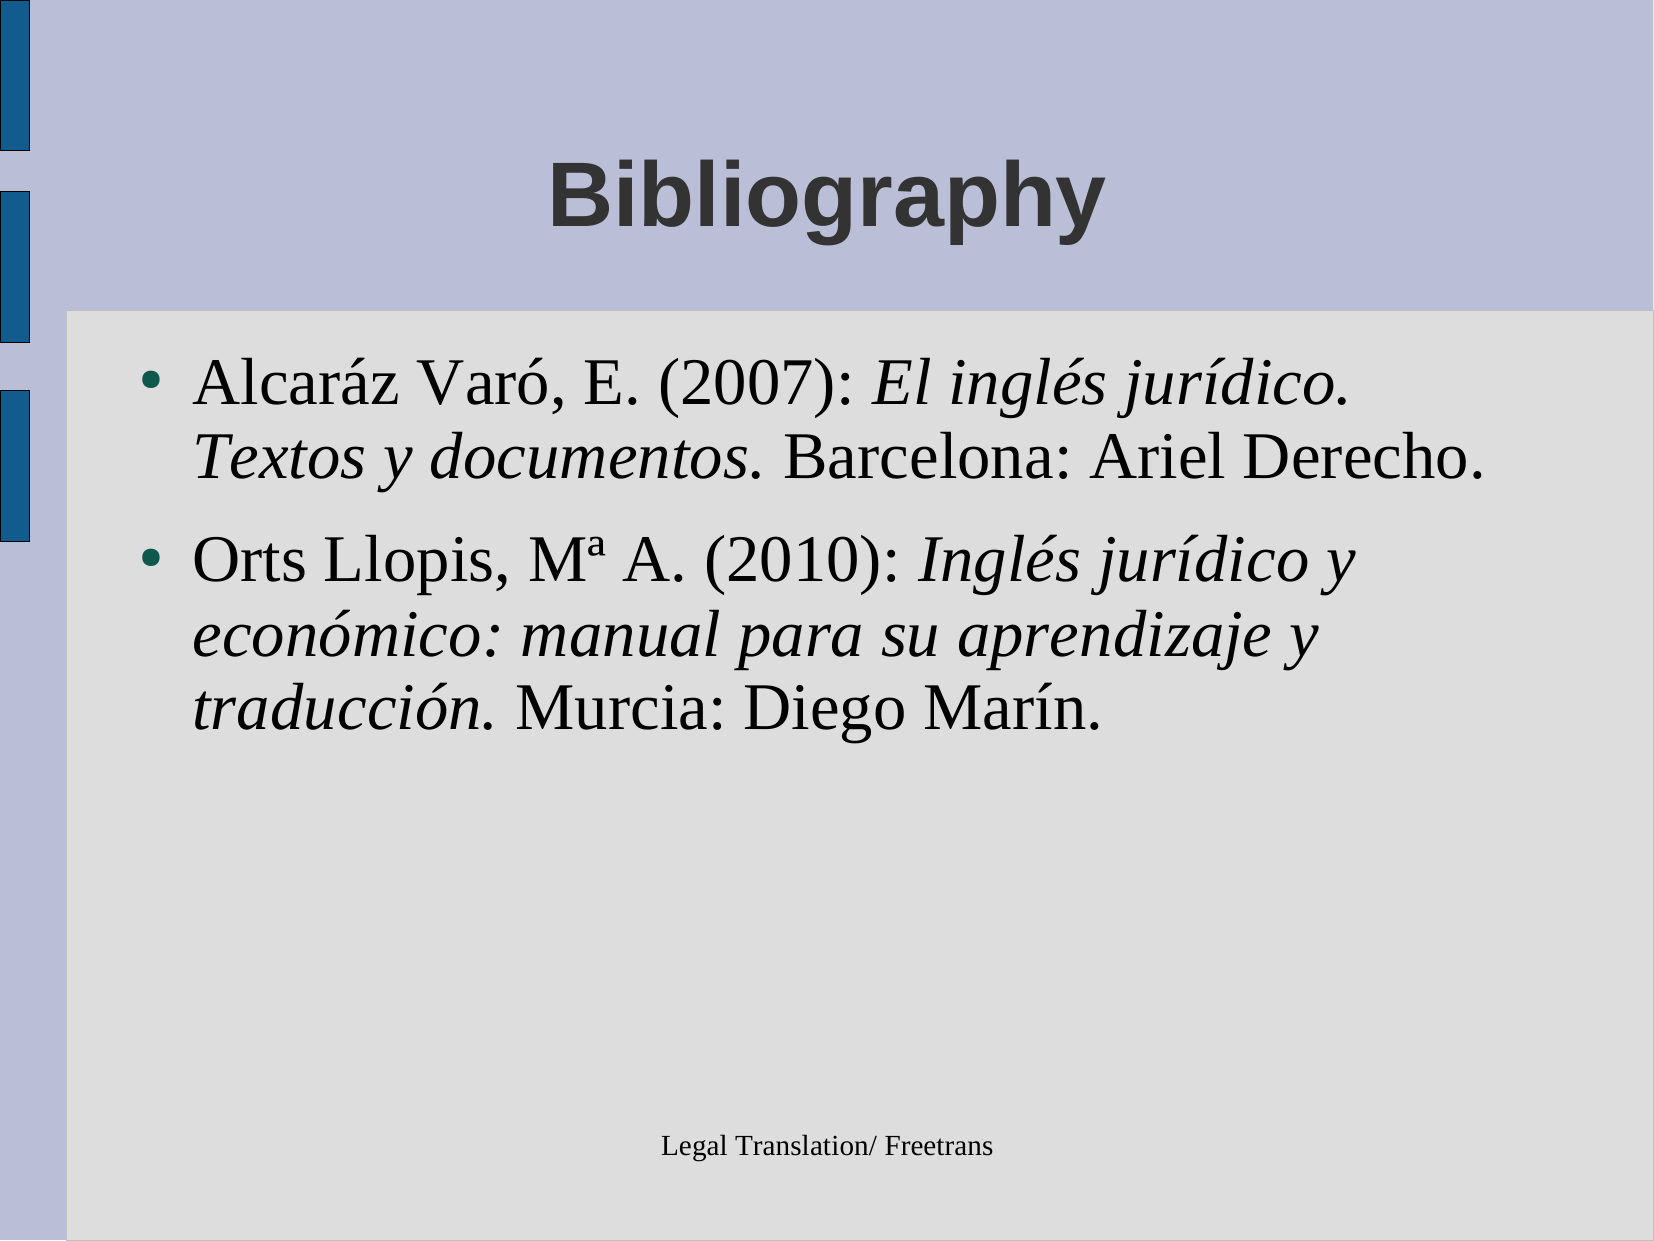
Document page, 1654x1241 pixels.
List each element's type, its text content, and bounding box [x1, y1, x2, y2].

list Alcaráz Varó, E. (2007): El inglés jurídico. Textos y documentos. Barcelona: Ariel Derecho. Orts Llopis, Mª A. (2010): Inglés jurídico y económico: manual para su aprendizaje y traducción. Murcia: Diego Marín. [121, 344, 1534, 1112]
title Bibliography [121, 91, 1534, 299]
